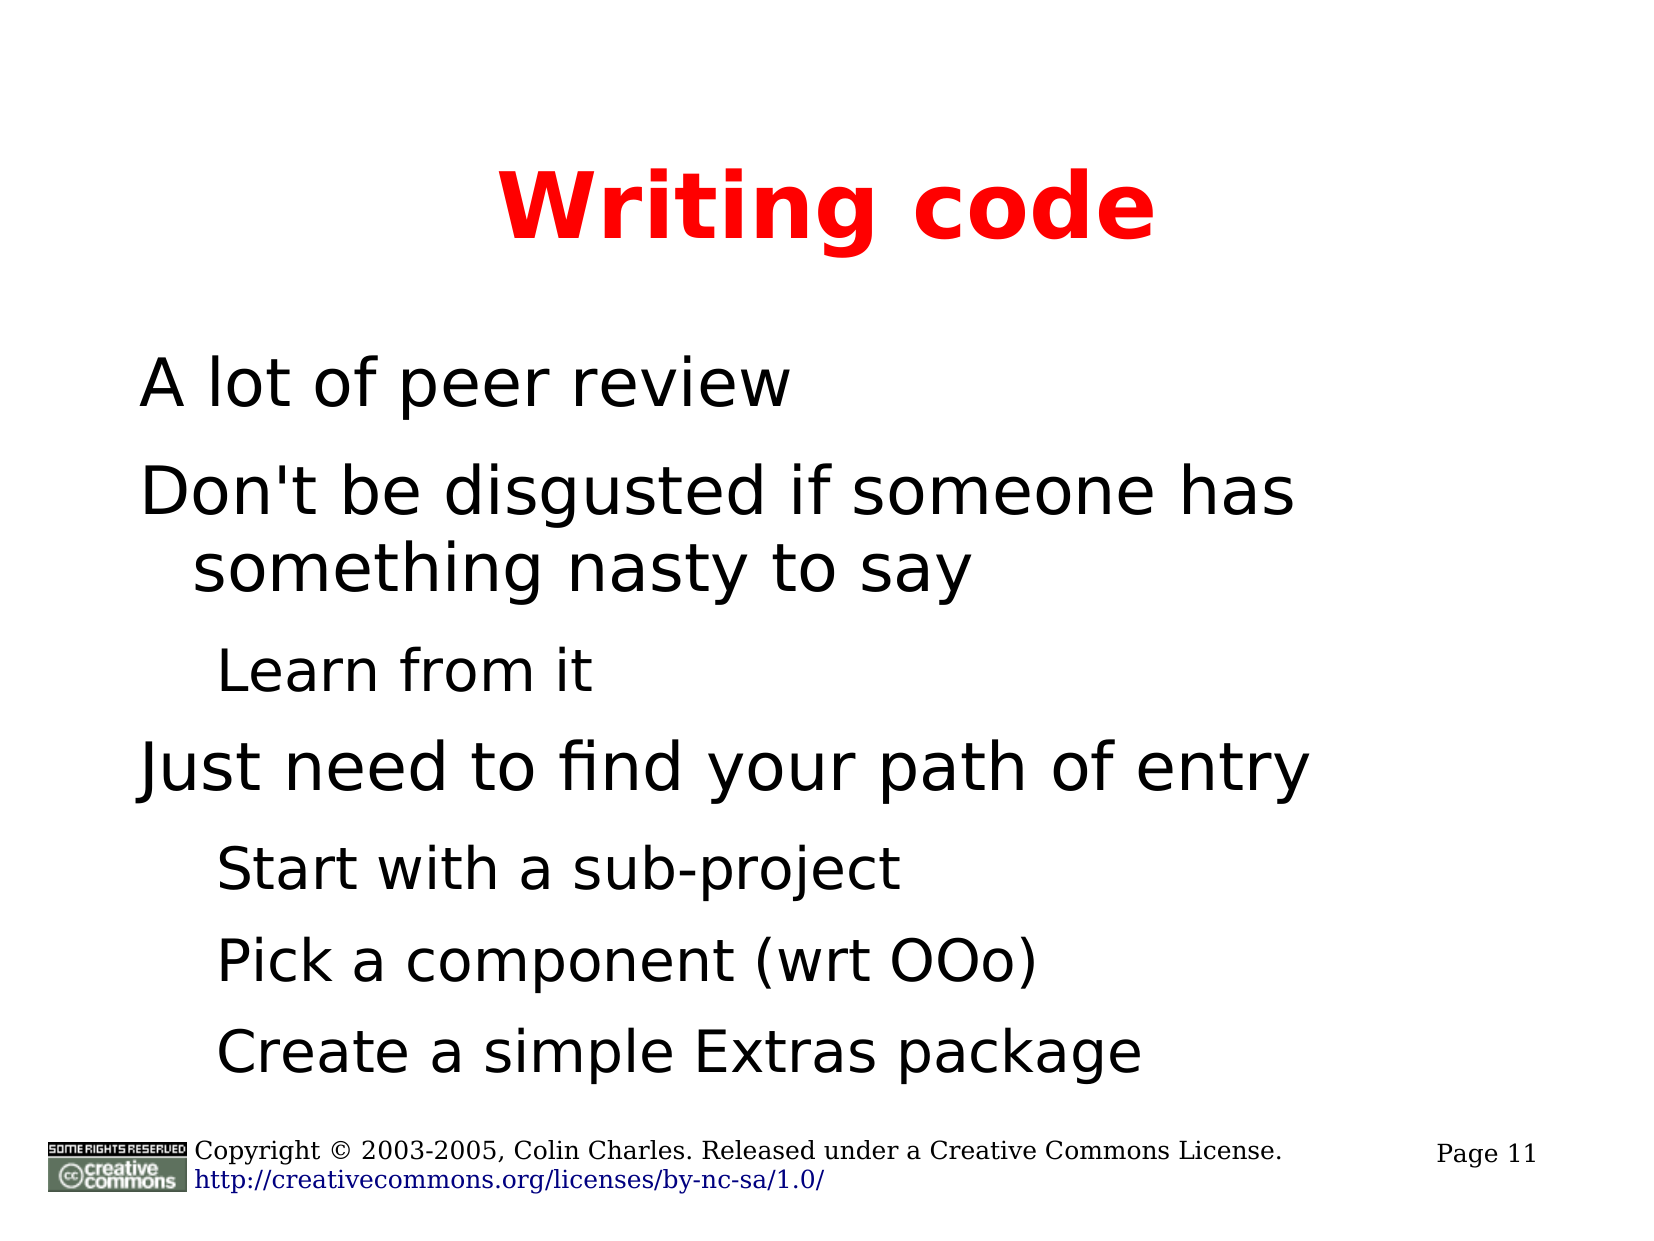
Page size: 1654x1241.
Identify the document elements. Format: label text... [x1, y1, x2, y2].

title Writing code [121, 102, 1534, 311]
list A lot of peer review Don't be disgusted if someone has something nasty to say Learn from it Just need to find your path of entry Start with a sub-project Pick a component (wrt OOo) Create a simple Extras package [121, 344, 1534, 1127]
picture [48, 1142, 187, 1192]
